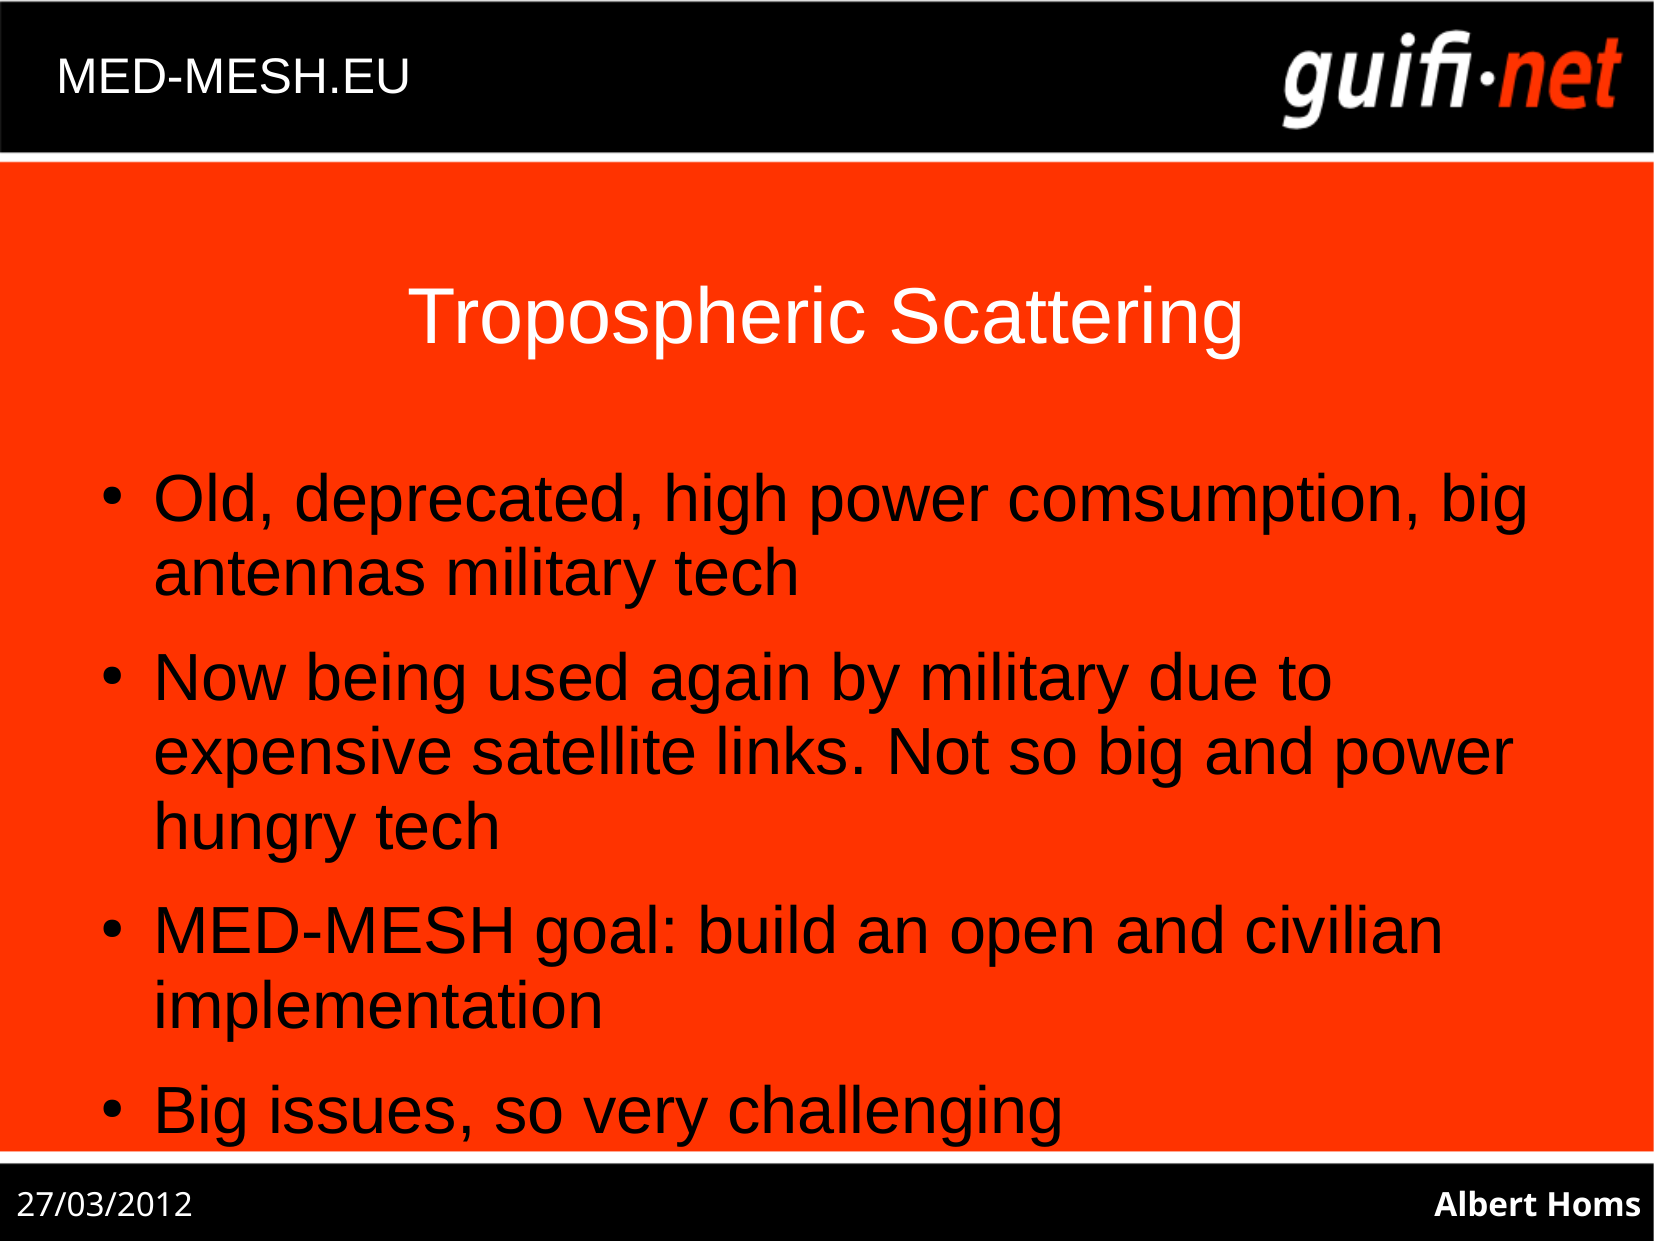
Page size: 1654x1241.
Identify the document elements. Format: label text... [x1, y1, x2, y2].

picture [71, 1194, 80, 1214]
picture [0, 0, 1654, 1241]
title Tropospheric Scattering [82, 212, 1571, 420]
list Old, deprecated, high power comsumption, big antennas military tech Now being used again by military due to expensive satellite links. Not so big and power hungry tech MED-MESH goal: build an open and civilian implementation Big issues, so very challenging [82, 460, 1571, 1241]
